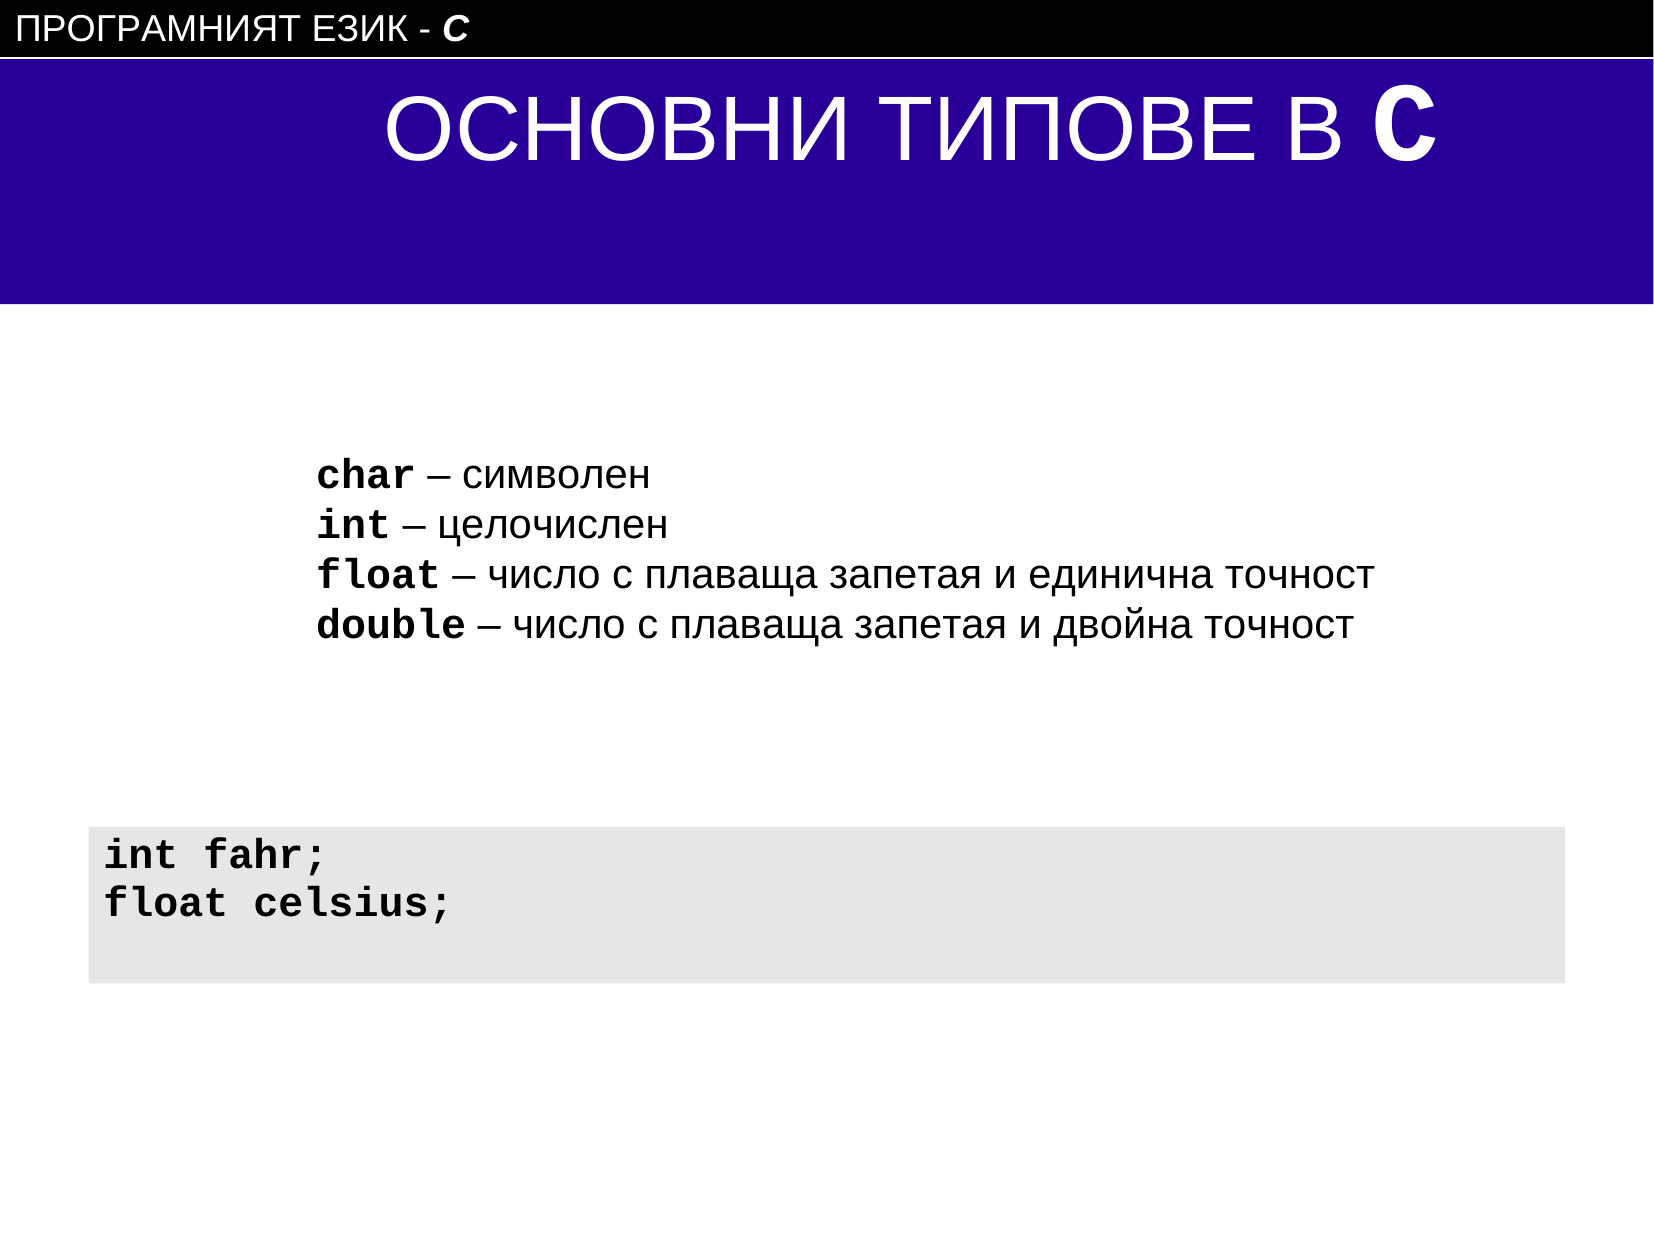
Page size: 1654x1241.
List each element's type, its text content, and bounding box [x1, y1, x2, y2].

text_box ПРОГРАМНИЯT ЕЗИК - С [0, 0, 1654, 57]
text_box int fahr; float celsius; [88, 826, 1565, 984]
text_box char – символен int – целочислен float – число с плаваща запетая и единична точност double – число с плаваща запетая и двойна точност [265, 442, 1447, 659]
text_box ОСНОВНИ ТИПОВЕ В С [0, 59, 1654, 305]
